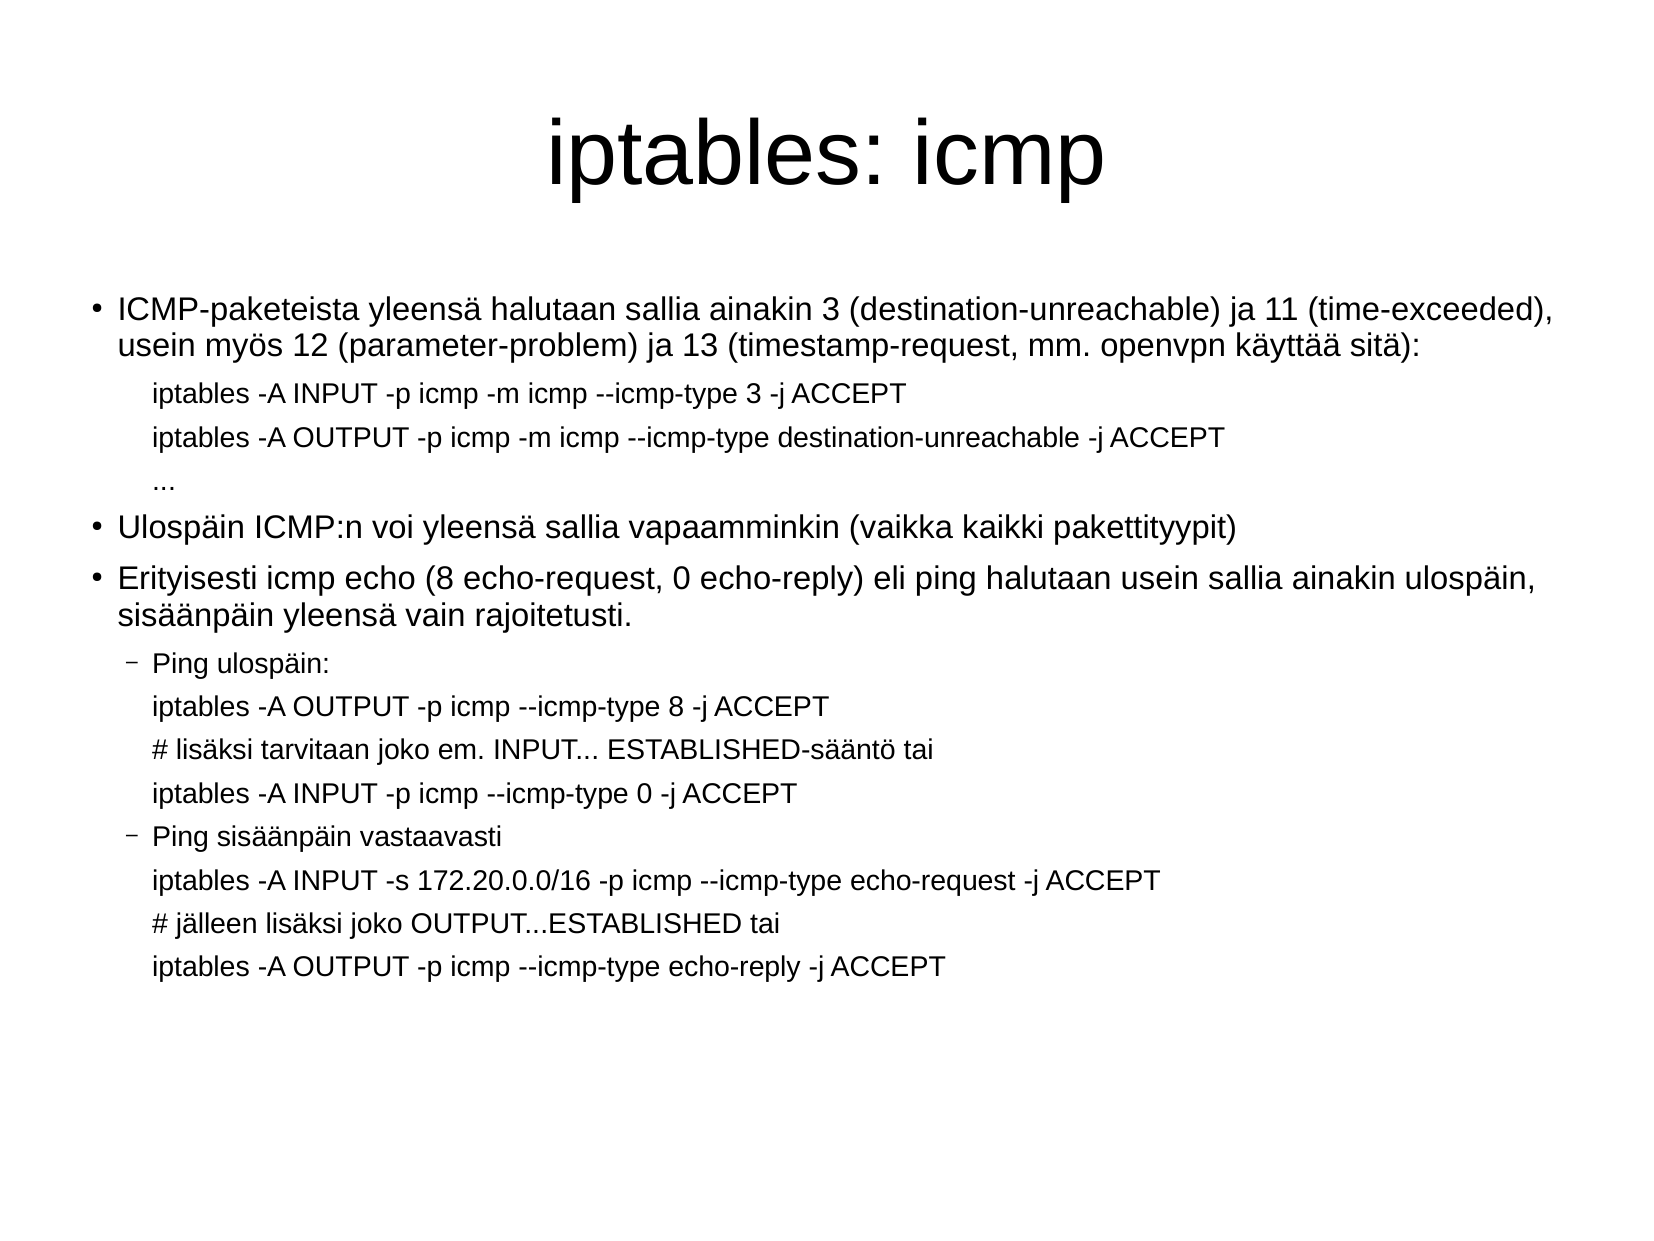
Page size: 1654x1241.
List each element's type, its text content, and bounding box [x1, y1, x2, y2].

title iptables: icmp [82, 49, 1571, 257]
list ICMP-paketeista yleensä halutaan sallia ainakin 3 (destination-unreachable) ja 11 (time-exceeded), usein myös 12 (parameter-problem) ja 13 (timestamp-request, mm. openvpn käyttää sitä): iptables -A INPUT -p icmp -m icmp --icmp-type 3 -j ACCEPT iptables -A OUTPUT -p icmp -m icmp --icmp-type destination-unreachable -j ACCEPT ... Ulospäin ICMP:n voi yleensä sallia vapaamminkin (vaikka kaikki pakettityypit) Erityisesti icmp echo (8 echo-request, 0 echo-reply) eli ping halutaan usein sallia ainakin ulospäin, sisäänpäin yleensä vain rajoitetusti. Ping ulospäin: iptables -A OUTPUT -p icmp --icmp-type 8 -j ACCEPT # lisäksi tarvitaan joko em. INPUT... ESTABLISHED-sääntö tai iptables -A INPUT -p icmp --icmp-type 0 -j ACCEPT Ping sisäänpäin vastaavasti iptables -A INPUT -s 172.20.0.0/16 -p icmp --icmp-type echo-request -j ACCEPT # jälleen lisäksi joko OUTPUT...ESTABLISHED tai iptables -A OUTPUT -p icmp --icmp-type echo-reply -j ACCEPT [82, 290, 1571, 1010]
